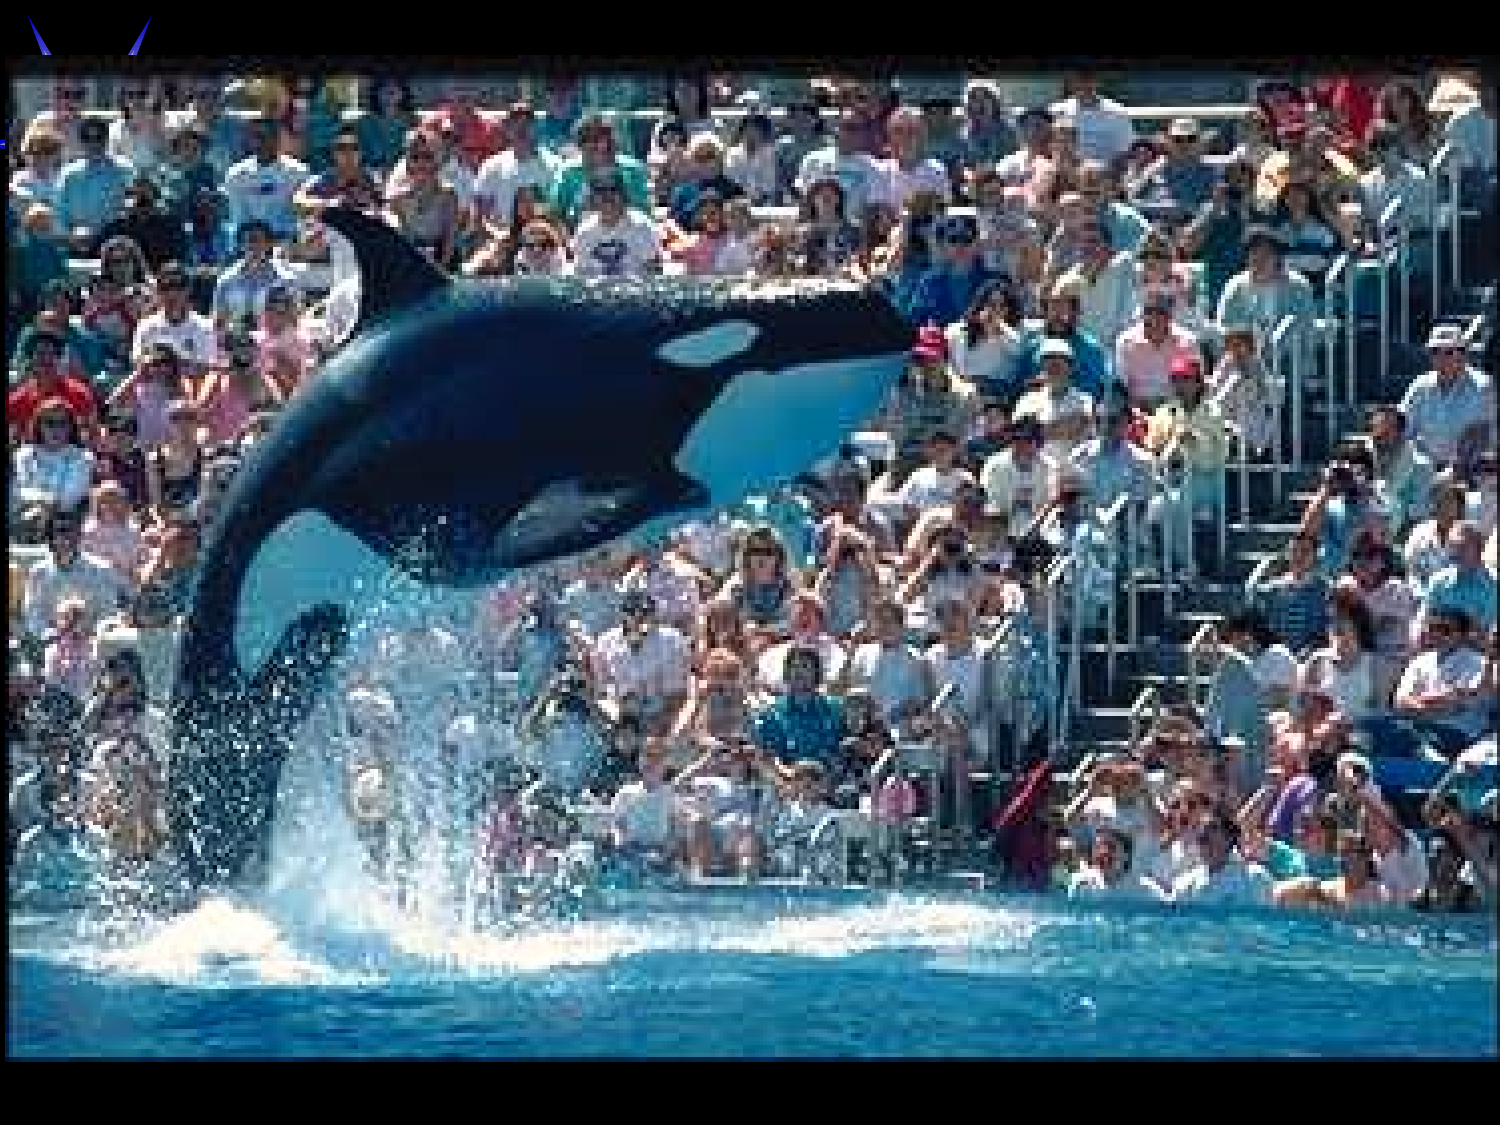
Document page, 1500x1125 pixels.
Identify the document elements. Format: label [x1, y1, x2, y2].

picture [5, 55, 1500, 1062]
